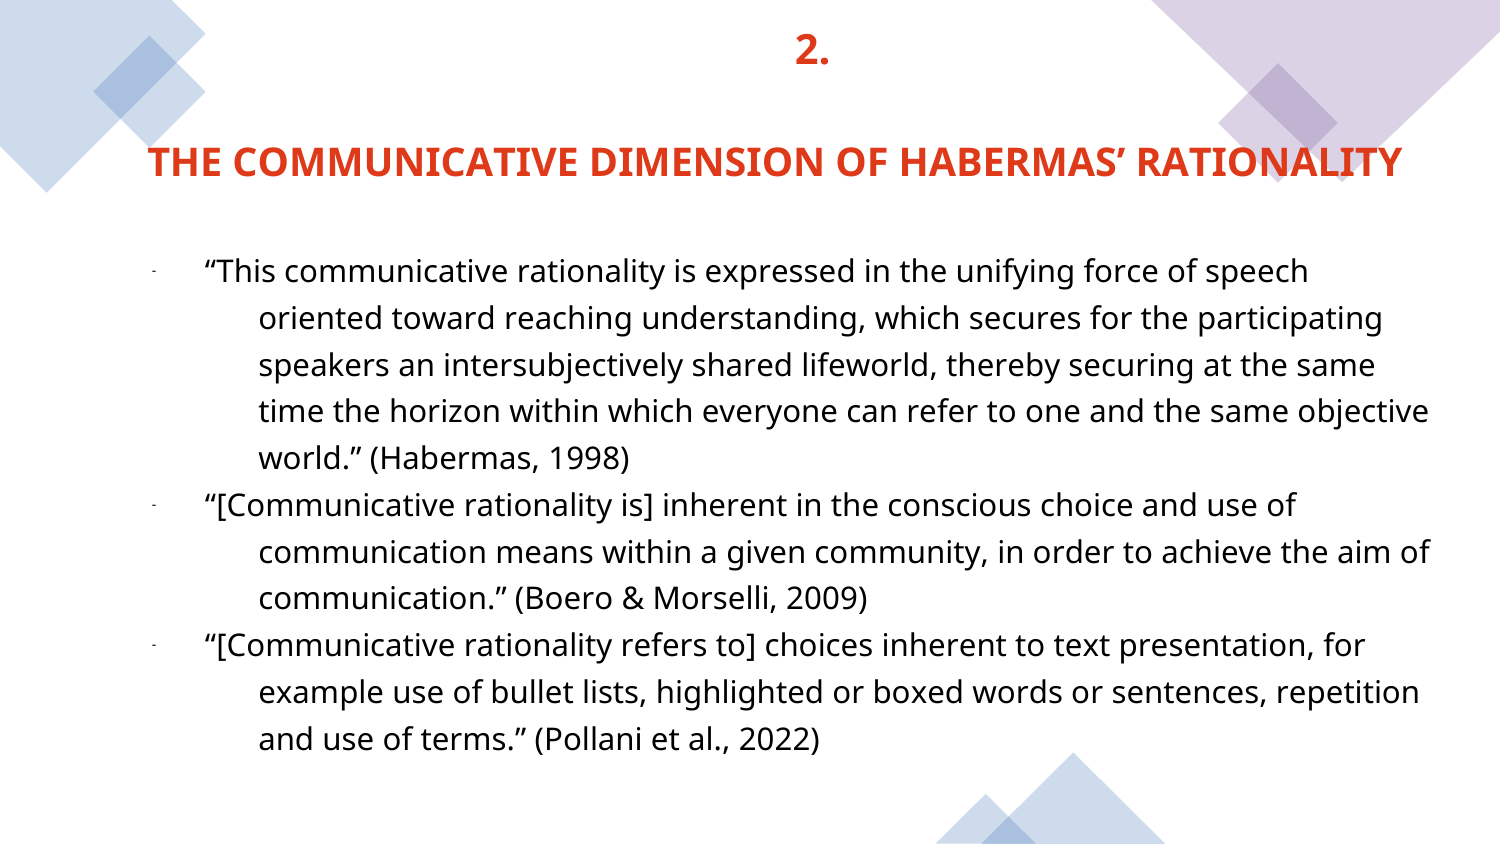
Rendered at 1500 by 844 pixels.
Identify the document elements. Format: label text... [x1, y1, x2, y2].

text_box 2. THE COMMUNICATIVE DIMENSION OF HABERMAS’ RATIONALITY “This communicative rationality is expressed in the unifying force of speech oriented toward reaching understanding, which secures for the participating speakers an intersubjectively shared lifeworld, thereby securing at the same time the horizon within which everyone can refer to one and the same objective world.” (Habermas, 1998) “[Communicative rationality is] inherent in the conscious choice and use of communication means within a given community, in order to achieve the aim of communication.” (Boero & Morselli, 2009) “[Communicative rationality refers to] choices inherent to text presentation, for example use of bullet lists, highlighted or boxed words or sentences, repetition and use of terms.” (Pollani et al., 2022) [93, 0, 1458, 724]
text_box [0, 0, 1500, 844]
